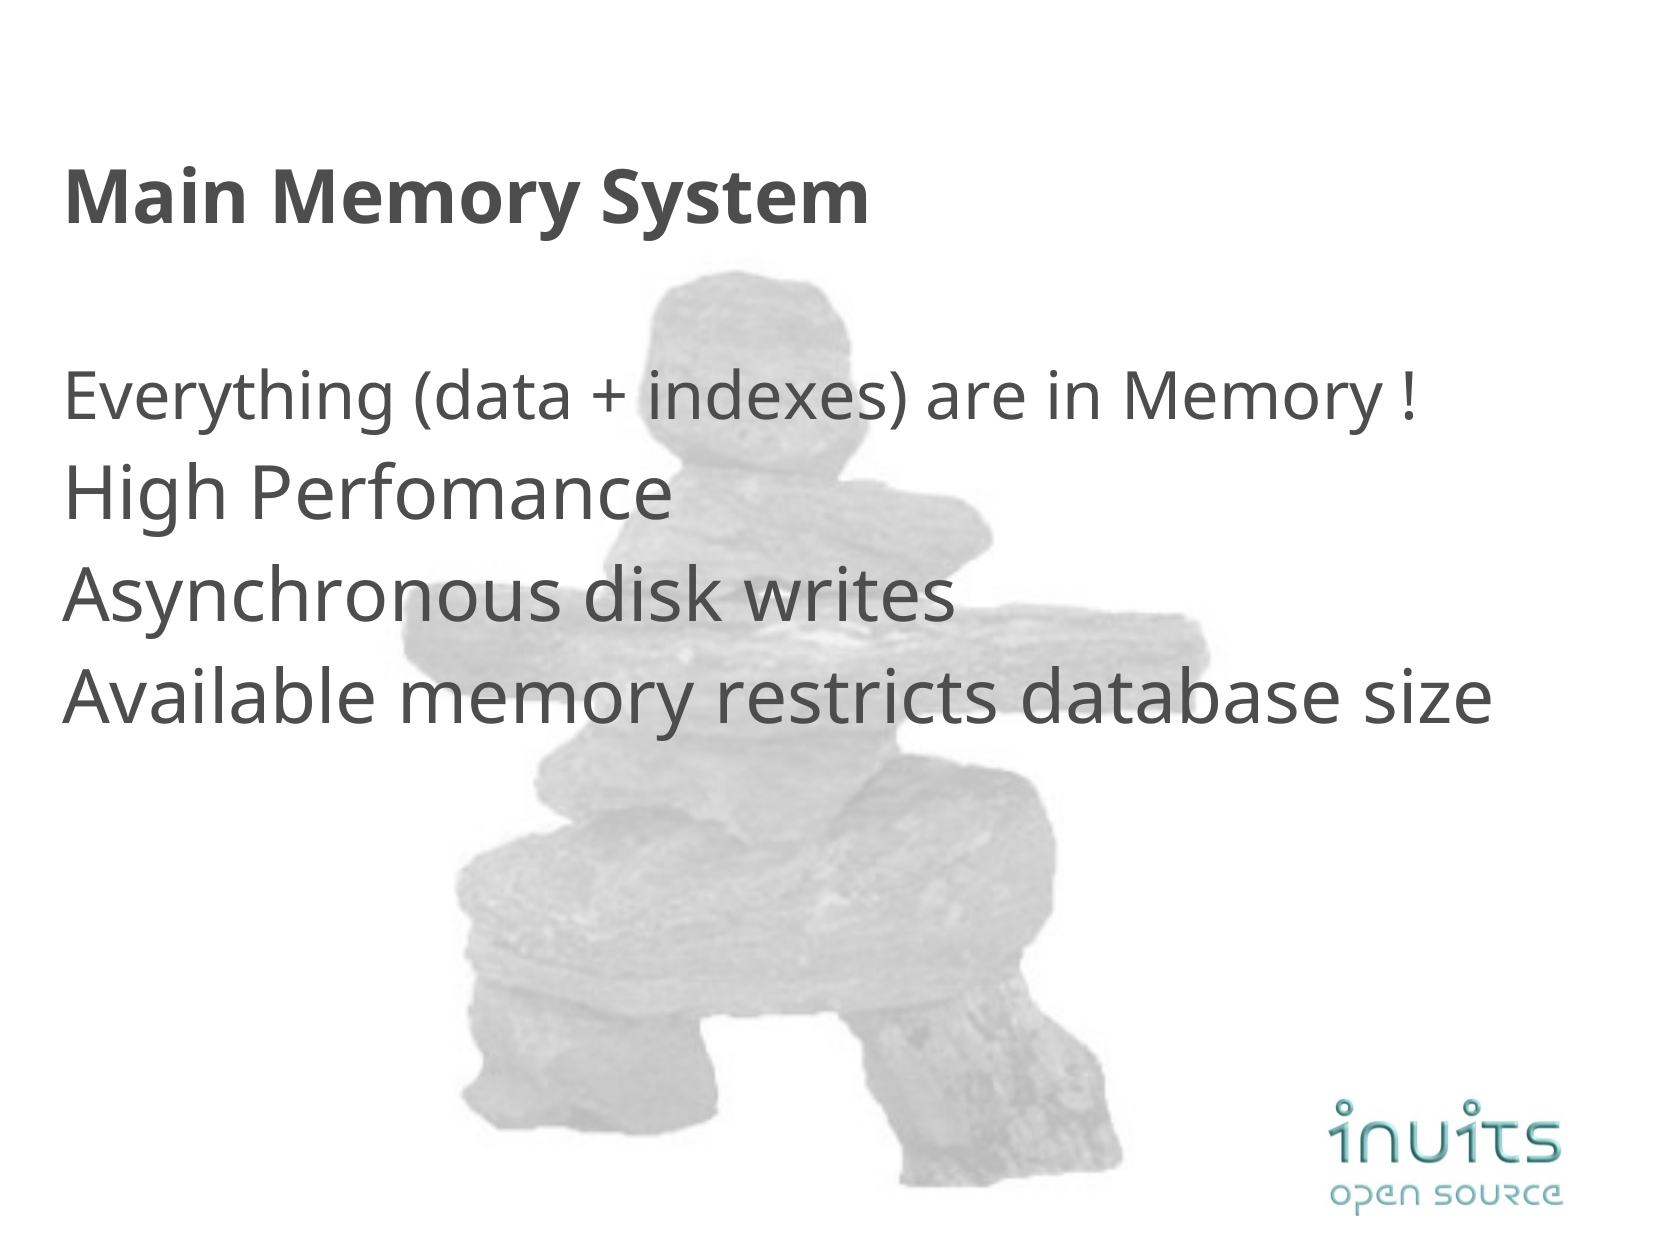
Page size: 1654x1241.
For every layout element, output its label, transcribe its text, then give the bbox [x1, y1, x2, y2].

text_box Main Memory System Everything (data + indexes) are in Memory ! High Perfomance Asynchronous disk writes Available memory restricts database size [47, 135, 1638, 1241]
